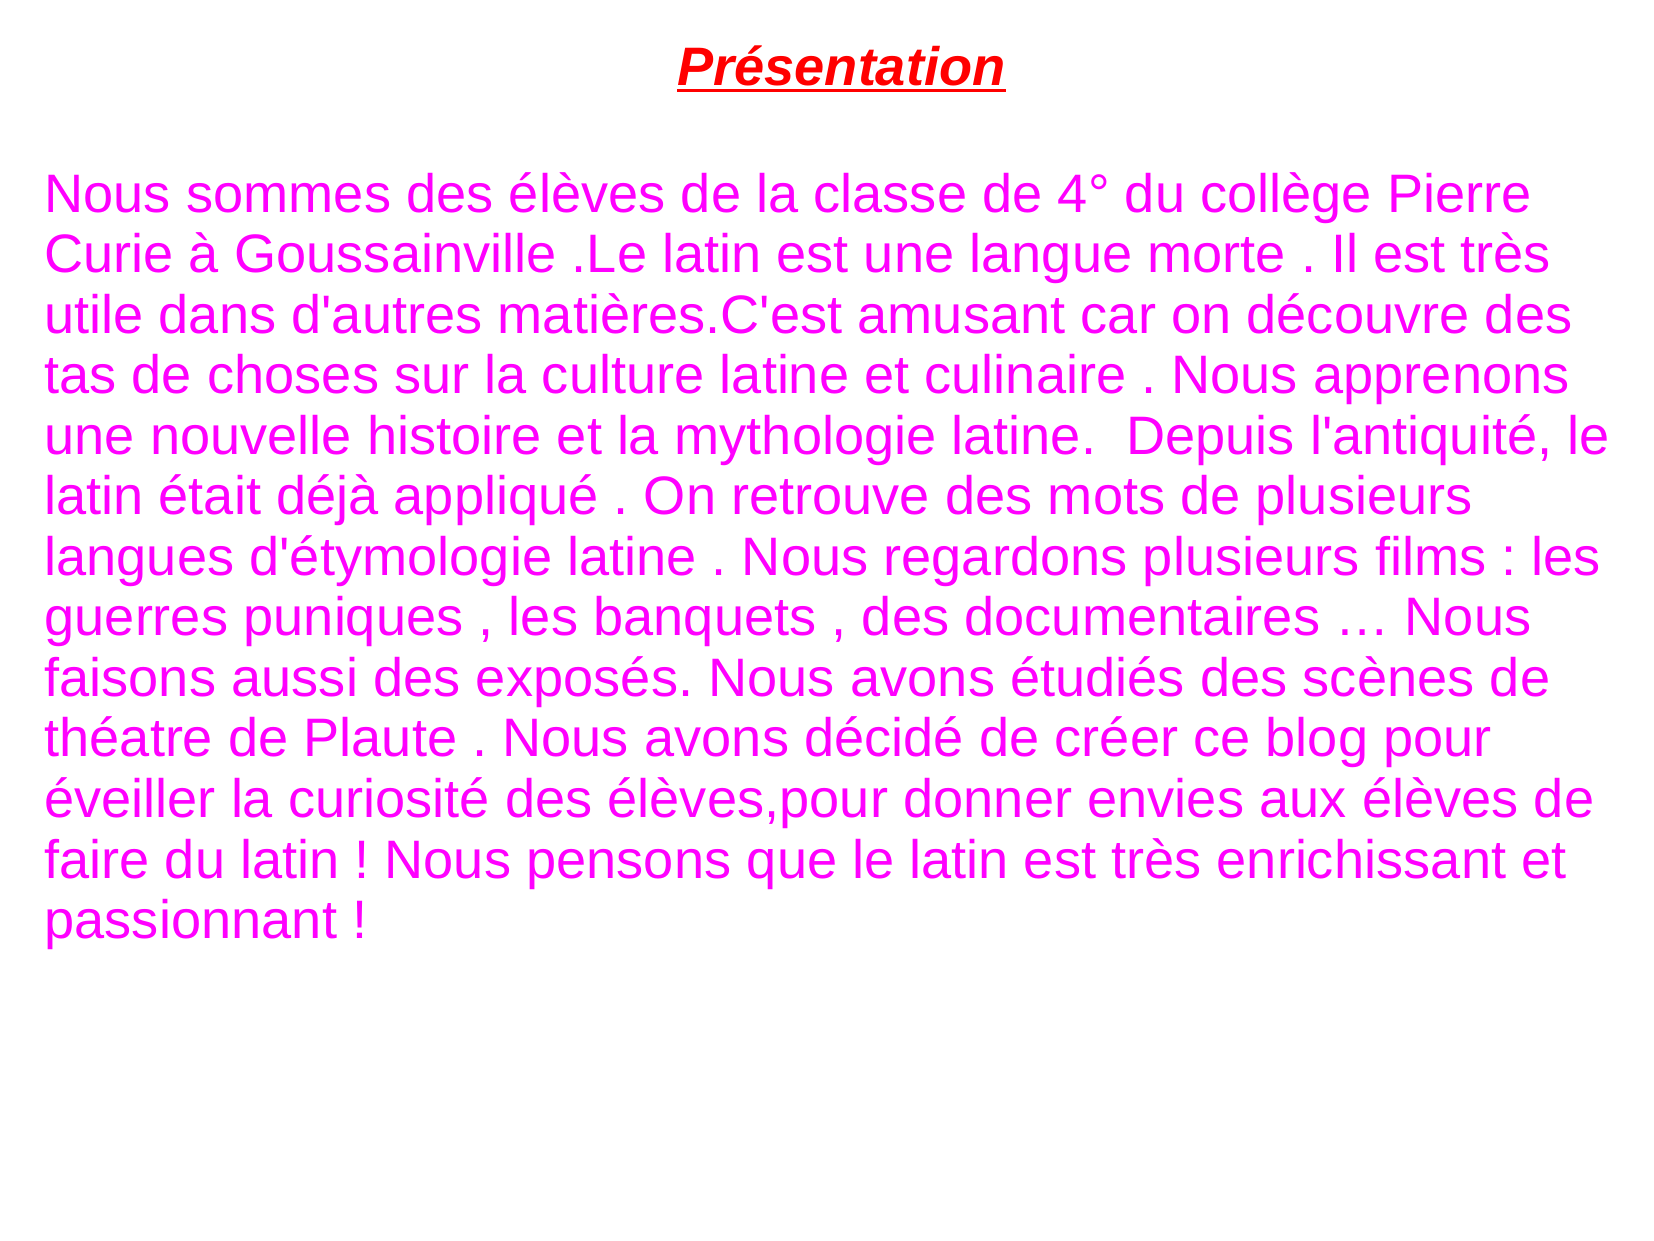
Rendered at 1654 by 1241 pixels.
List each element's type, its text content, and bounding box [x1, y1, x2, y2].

text_box Présentation [501, 29, 1182, 95]
text_box Nous sommes des élèves de la classe de 4° du collège Pierre Curie à Goussainville .Le latin est une langue morte . Il est très utile dans d'autres matières.C'est amusant car on découvre des tas de choses sur la culture latine et culinaire . Nous apprenons une nouvelle histoire et la mythologie latine. Depuis l'antiquité, le latin était déjà appliqué . On retrouve des mots de plusieurs langues d'étymologie latine . Nous regardons plusieurs films : les guerres puniques , les banquets , des documentaires … Nous faisons aussi des exposés. Nous avons étudiés des scènes de théatre de Plaute . Nous avons décidé de créer ce blog pour éveiller la curiosité des élèves,pour donner envies aux élèves de faire du latin ! Nous pensons que le latin est très enrichissant et passionnant ! [29, 95, 1654, 958]
